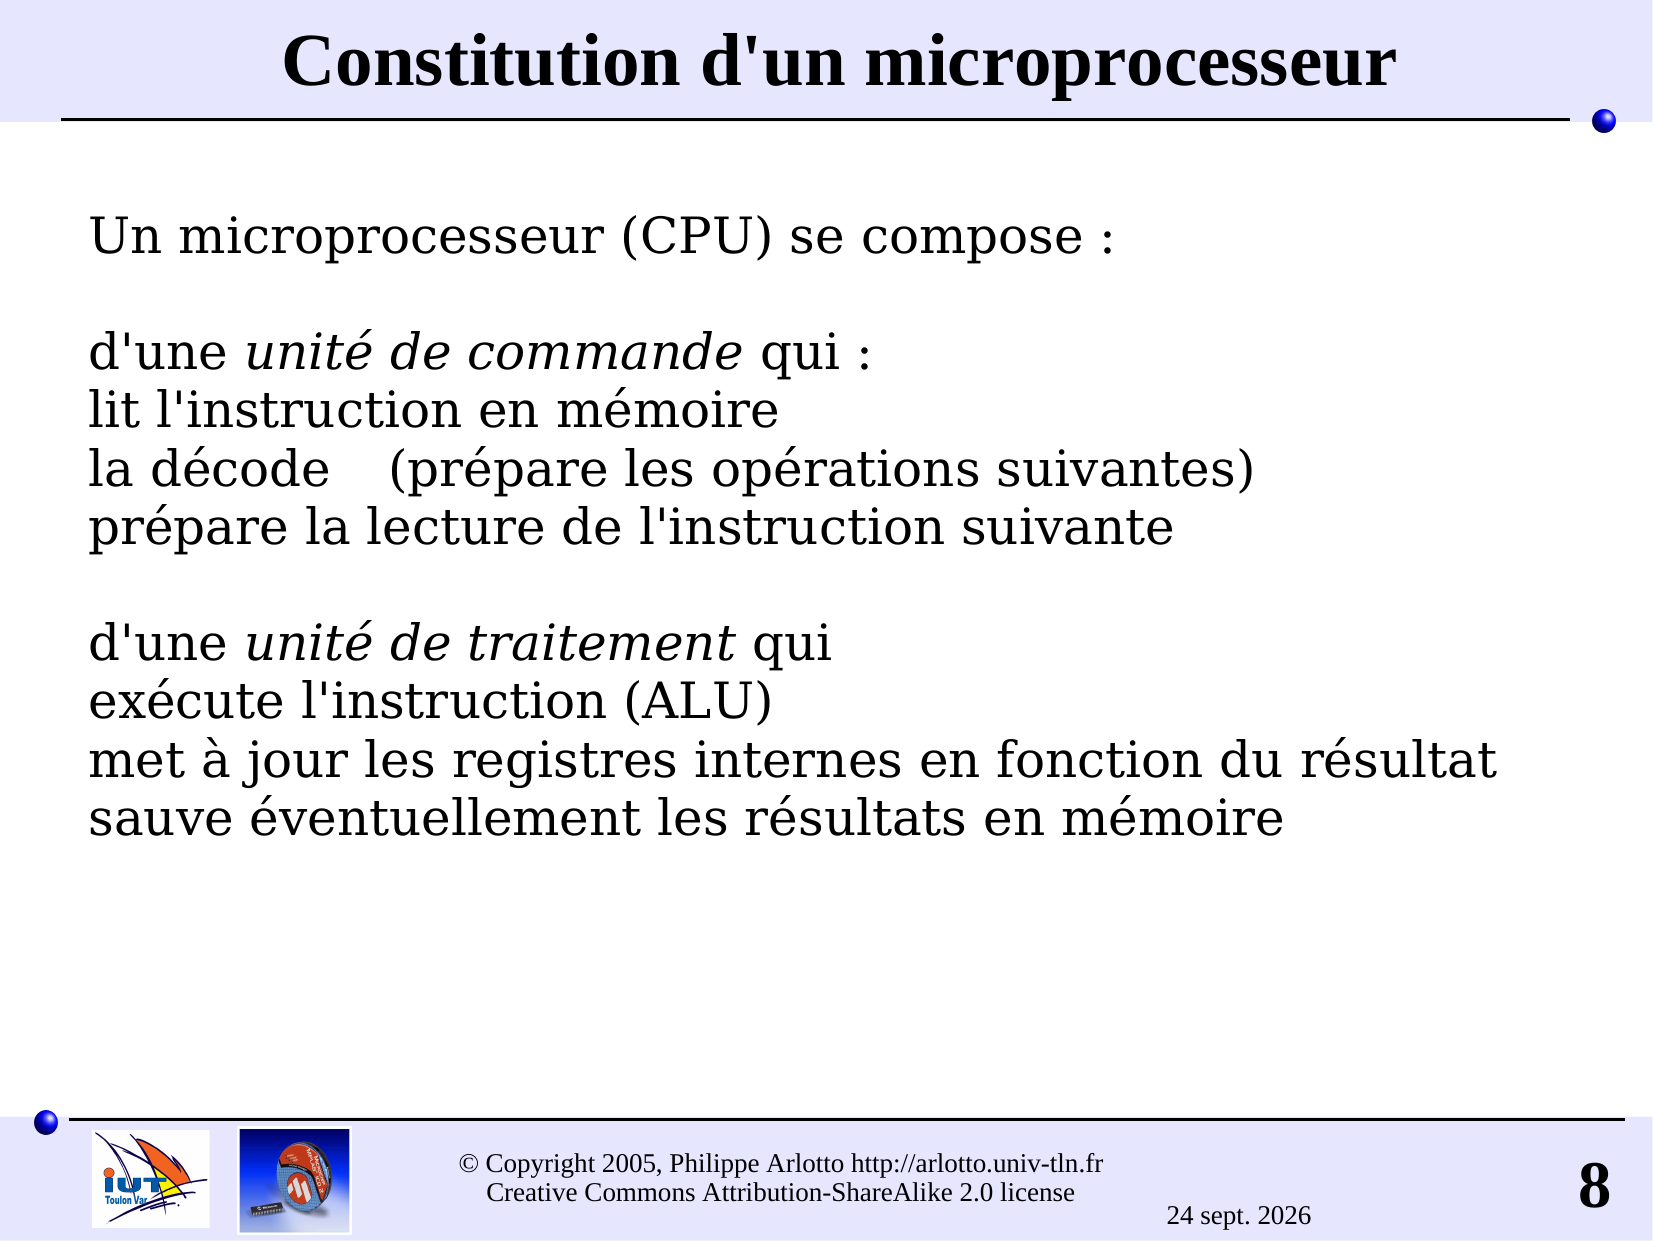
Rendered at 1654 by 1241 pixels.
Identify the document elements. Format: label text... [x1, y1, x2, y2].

text_box Un microprocesseur (CPU) se compose : d'une unité de commande qui : lit l'instruction en mémoire la décode (prépare les opérations suivantes) prépare la lecture de l'instruction suivante d'une unité de traitement qui exécute l'instruction (ALU) met à jour les registres internes en fonction du résultat sauve éventuellement les résultats en mémoire [88, 206, 1499, 906]
title Constitution d'un microprocesseur [95, 14, 1585, 107]
picture [237, 1126, 352, 1235]
